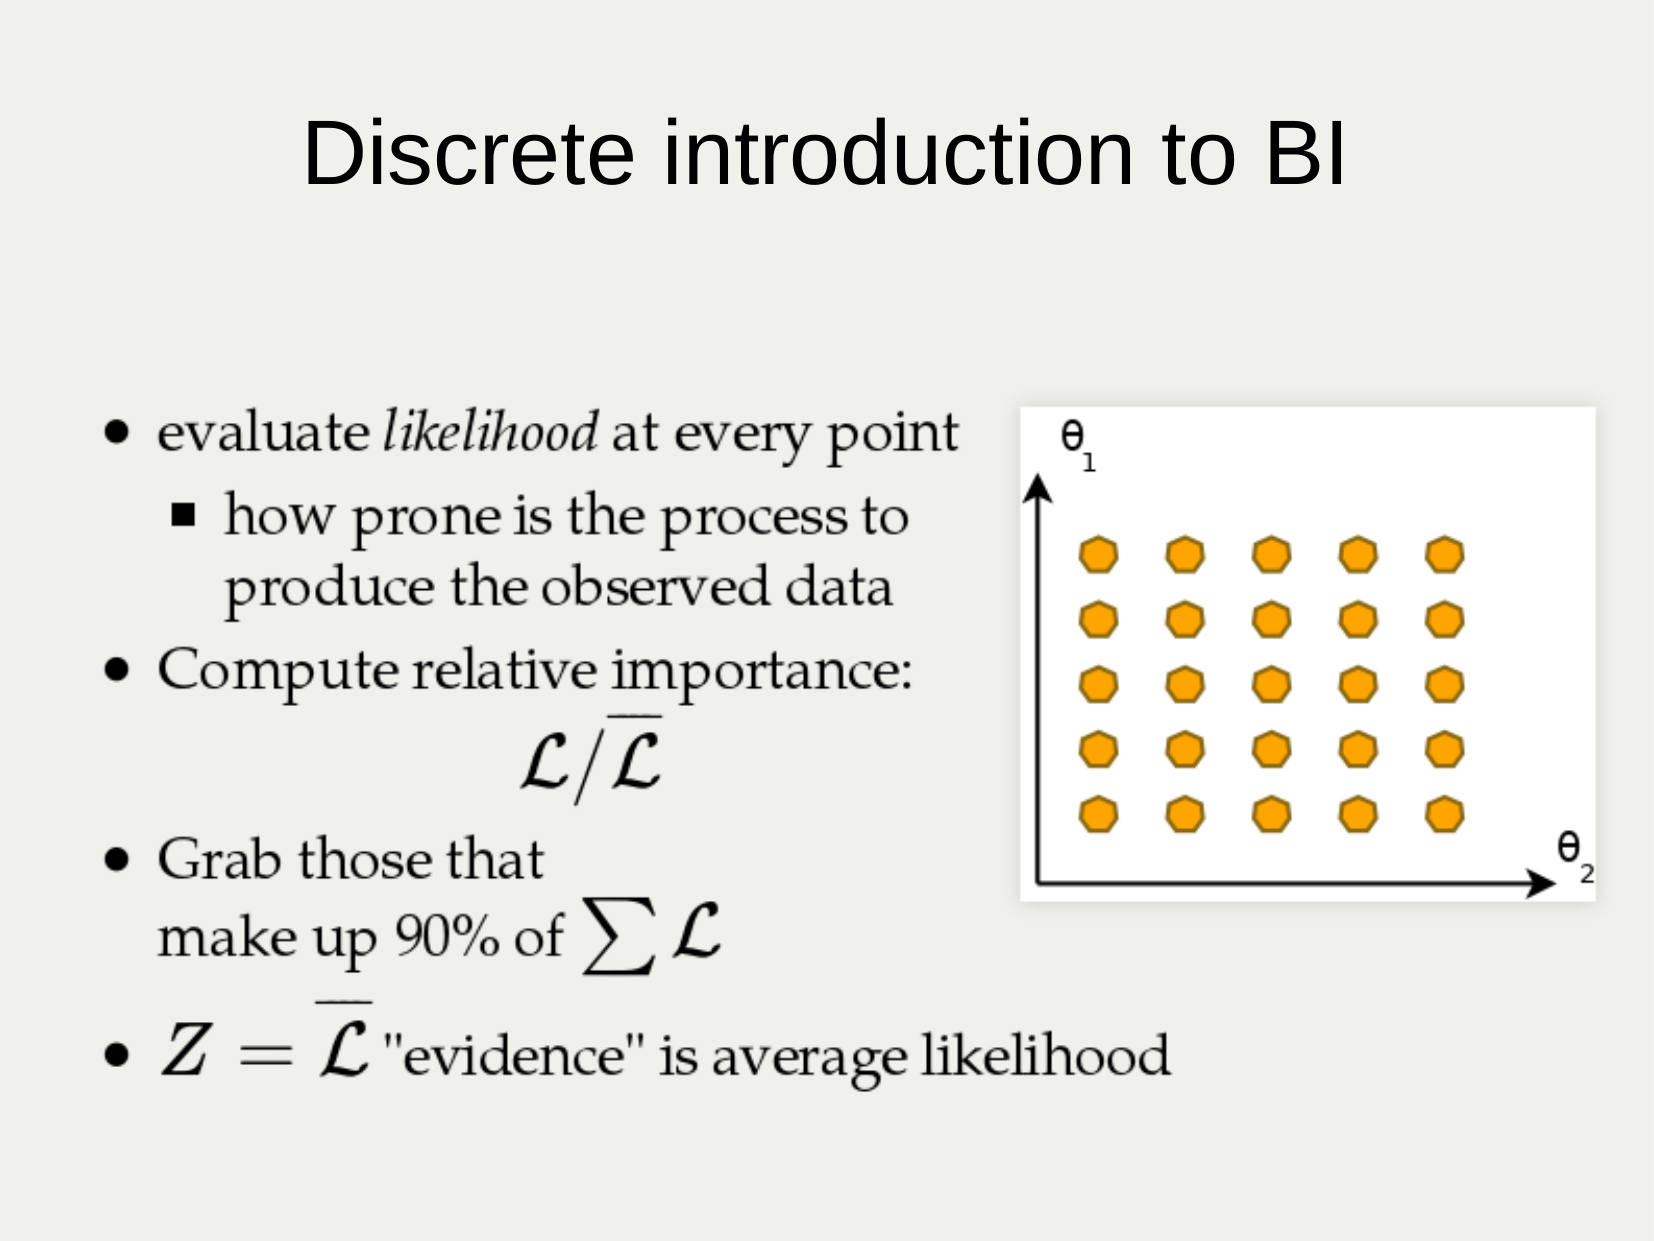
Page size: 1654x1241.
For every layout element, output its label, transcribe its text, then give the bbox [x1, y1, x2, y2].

title Discrete introduction to BI [82, 49, 1571, 257]
picture [0, 0, 1654, 1241]
